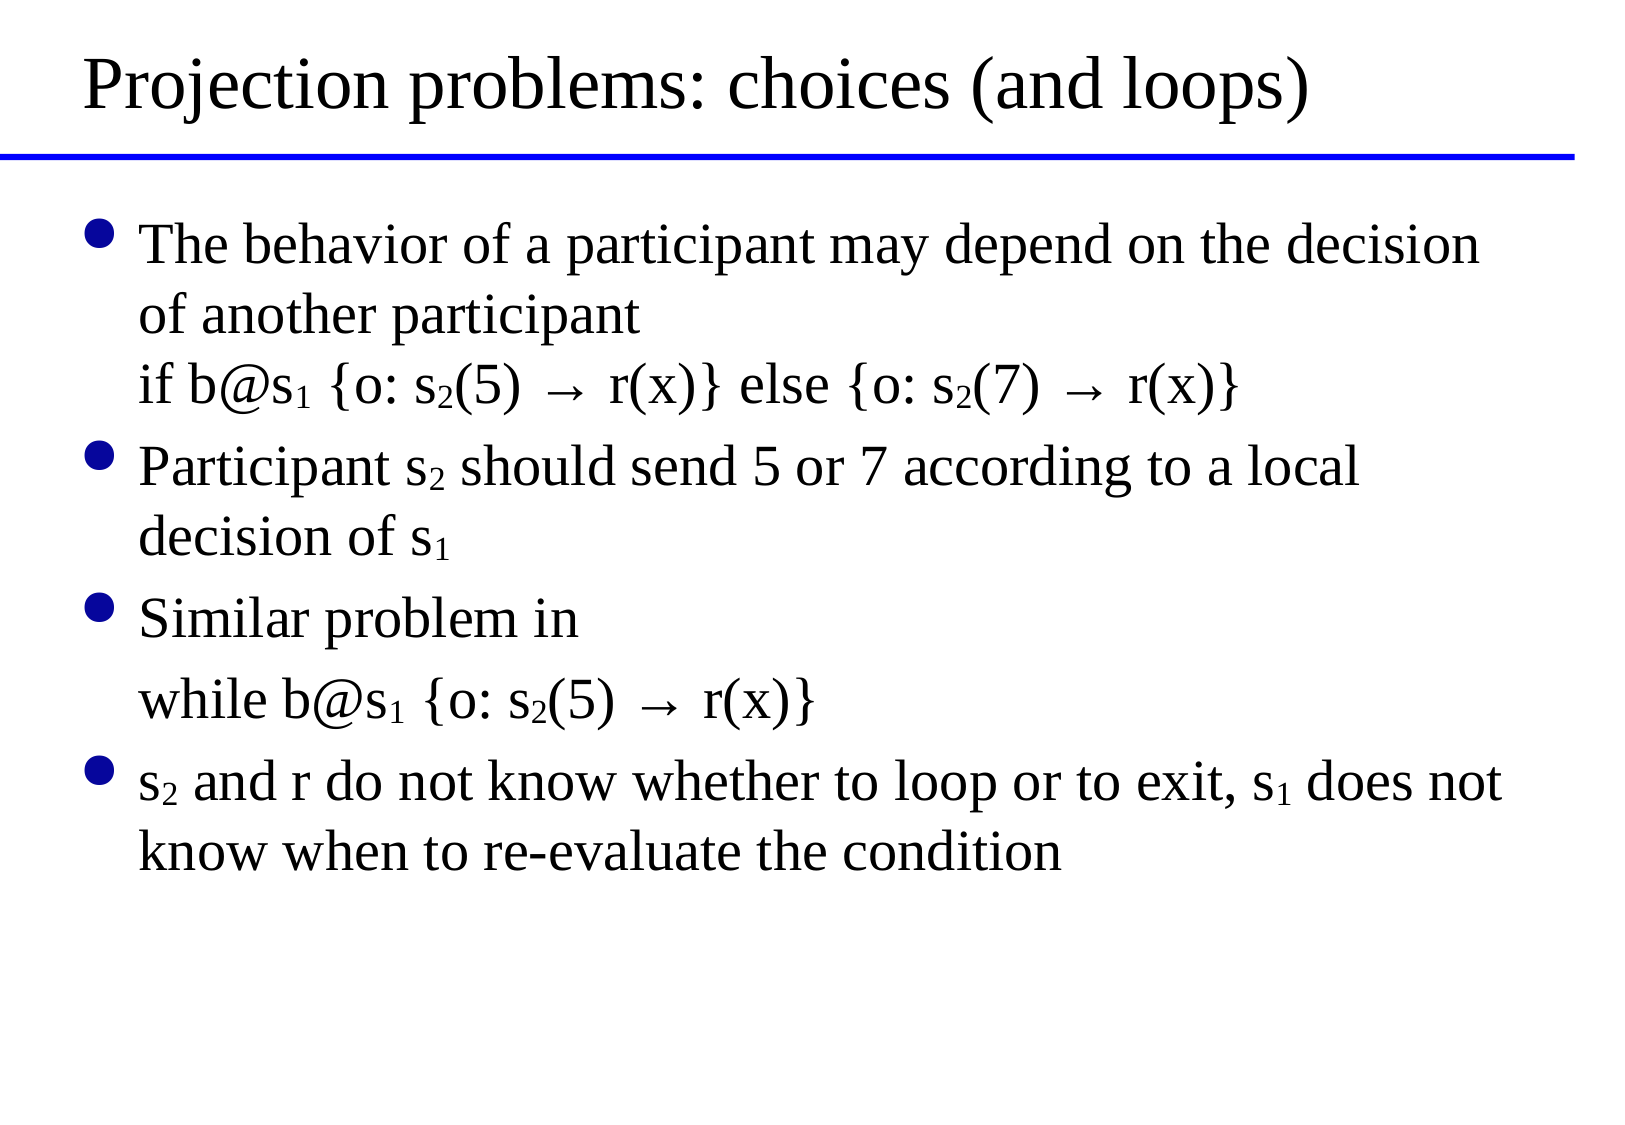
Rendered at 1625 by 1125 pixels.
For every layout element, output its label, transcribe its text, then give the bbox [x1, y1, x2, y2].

list The behavior of a participant may depend on the decision of another participant if b@s1 {o: s2(5) → r(x)} else {o: s2(7) → r(x)} Participant s2 should send 5 or 7 according to a local decision of s1 Similar problem in while b@s1 {o: s2(5) → r(x)} s2 and r do not know whether to loop or to exit, s1 does not know when to re-evaluate the condition [67, 198, 1546, 1061]
title Projection problems: choices (and loops) [67, 27, 1544, 131]
